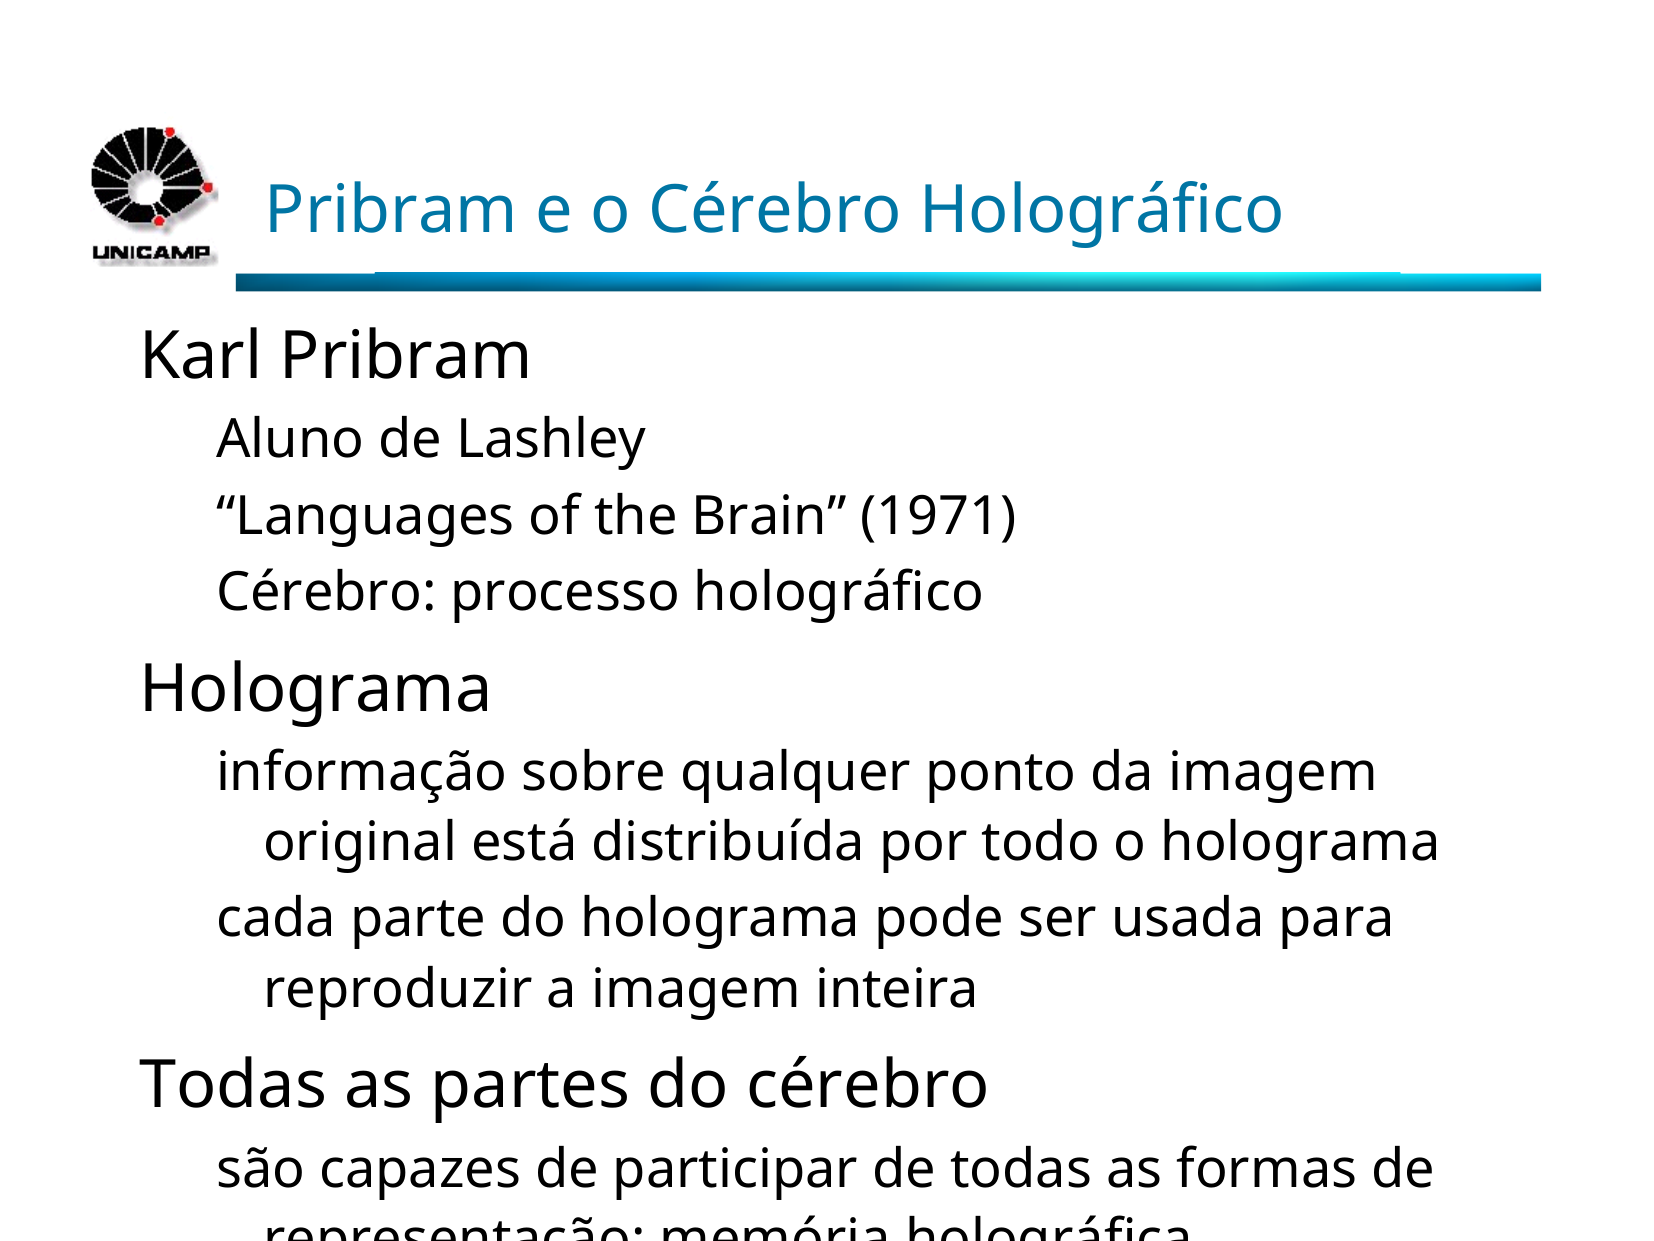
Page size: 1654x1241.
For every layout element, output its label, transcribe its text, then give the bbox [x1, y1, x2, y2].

list Karl Pribram Aluno de Lashley “Languages of the Brain” (1971) Cérebro: processo holográfico Holograma informação sobre qualquer ponto da imagem original está distribuída por todo o holograma cada parte do holograma pode ser usada para reproduzir a imagem inteira Todas as partes do cérebro são capazes de participar de todas as formas de representação: memória holográfica [121, 309, 1534, 1182]
picture [125, 272, 1654, 295]
title Pribram e o Cérebro Holográfico [264, 42, 1534, 250]
